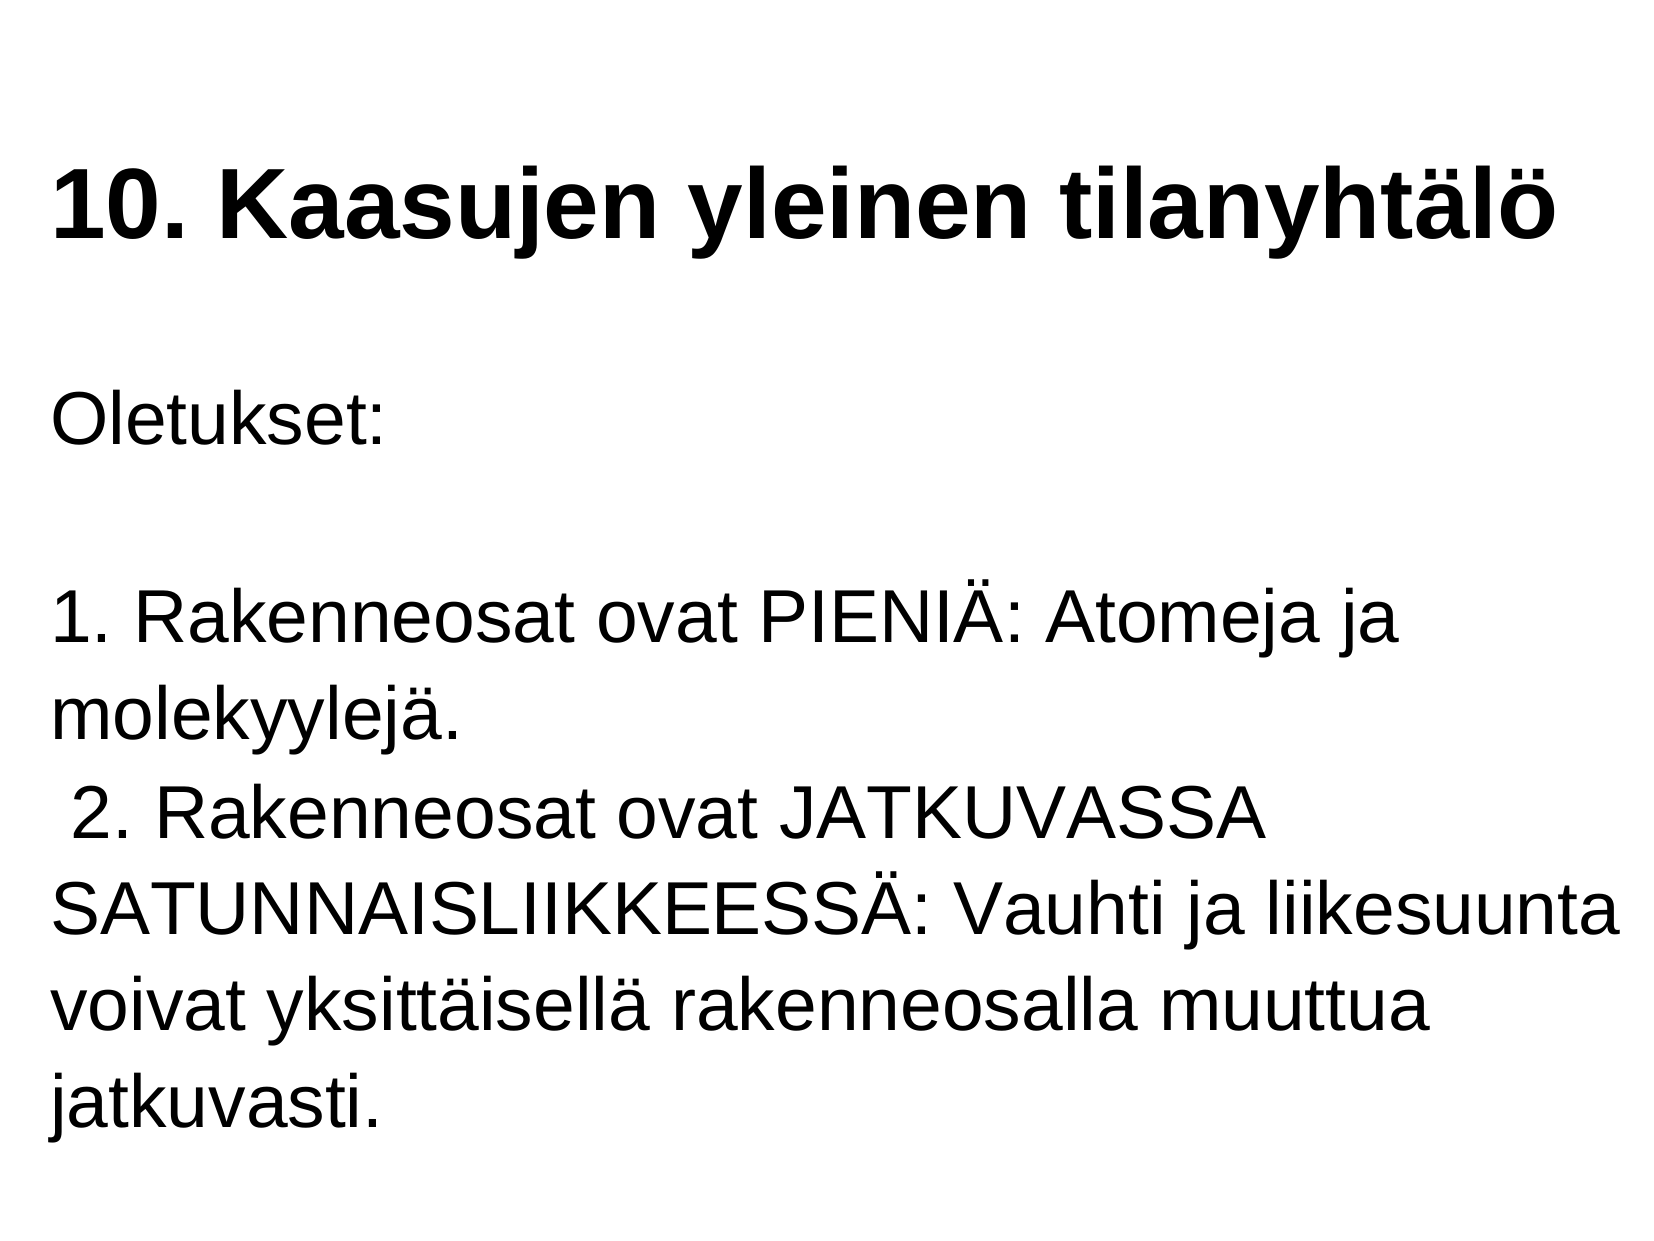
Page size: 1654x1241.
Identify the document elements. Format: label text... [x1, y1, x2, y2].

text_box 10. Kaasujen yleinen tilanyhtälö Oletukset: 1. Rakenneosat ovat PIENIÄ: Atomeja ja molekyylejä. 2. Rakenneosat ovat JATKUVASSA SATUNNAISLIIKKEESSÄ: Vauhti ja liikesuunta voivat yksittäisellä rakenneosalla muuttua jatkuvasti. [35, 141, 1654, 1241]
